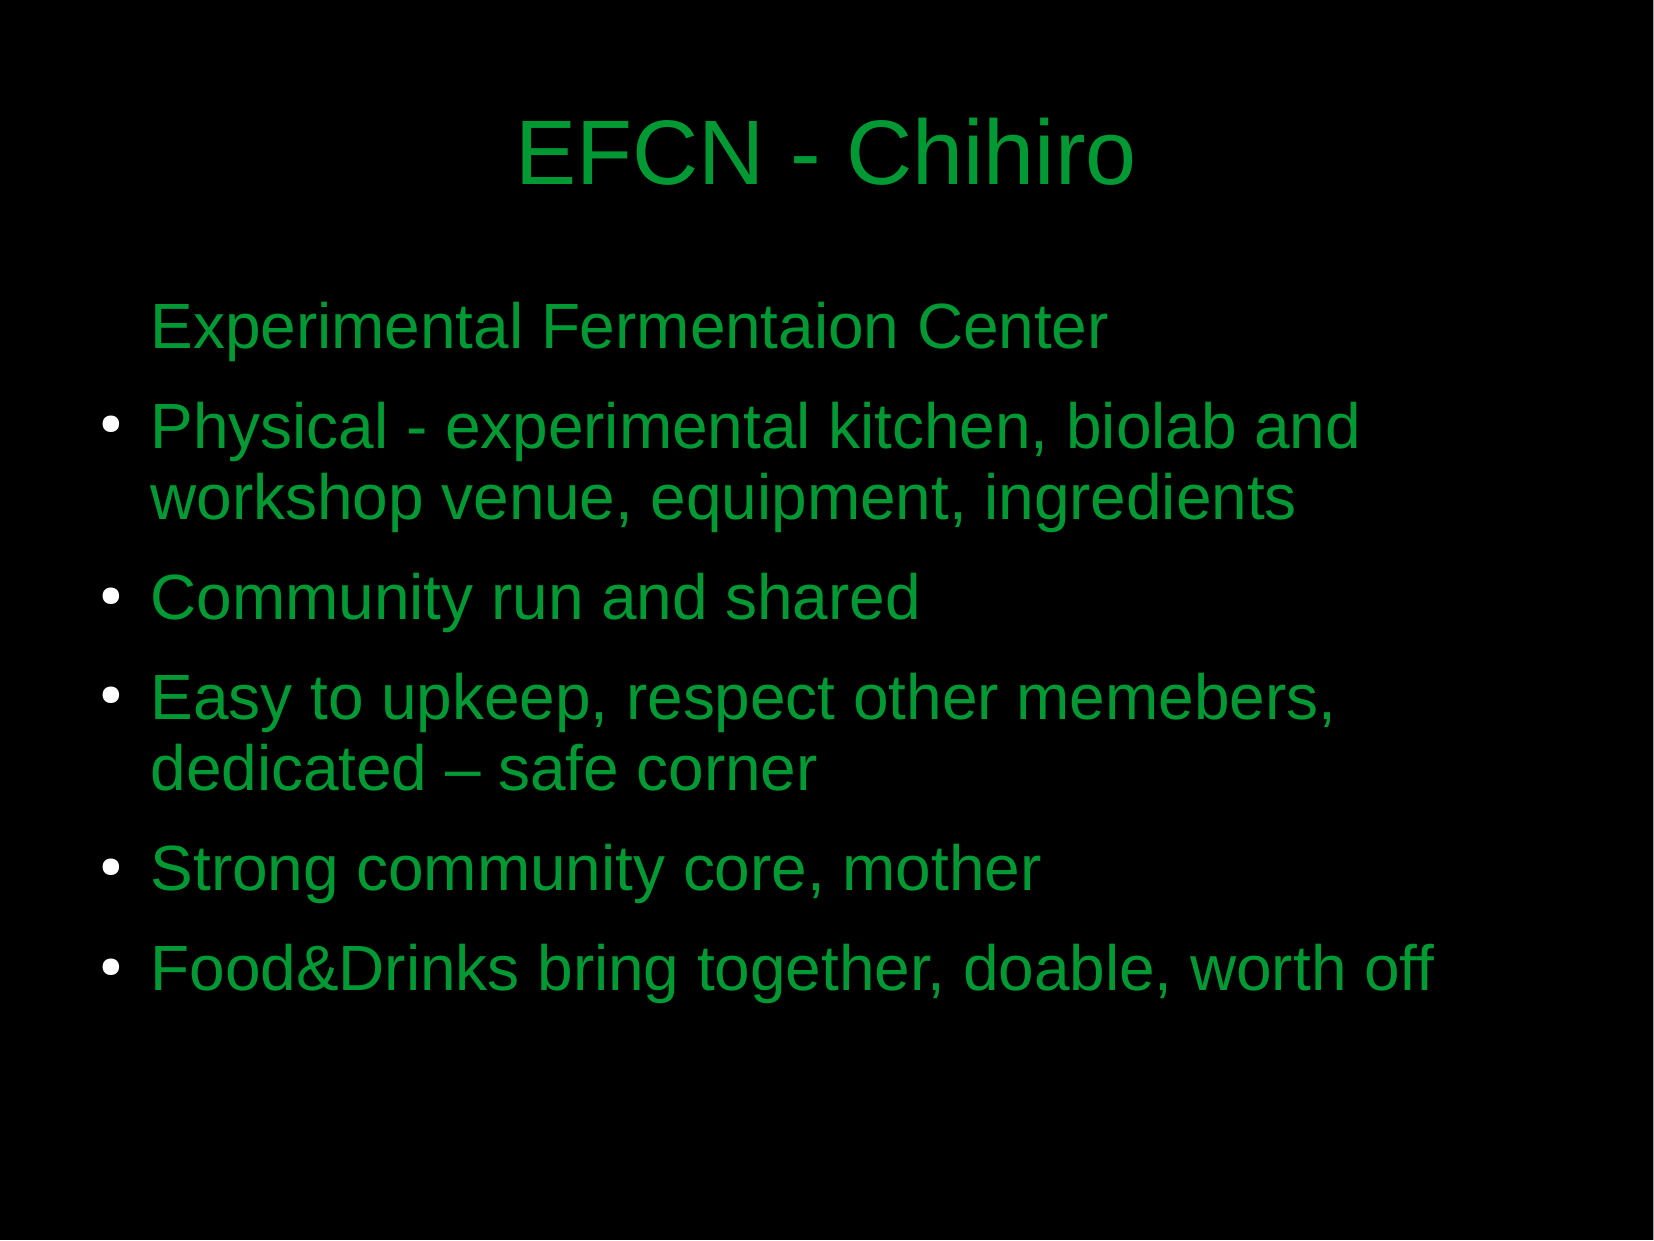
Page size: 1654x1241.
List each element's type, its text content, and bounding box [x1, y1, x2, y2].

title EFCN - Chihiro [82, 49, 1571, 257]
list Experimental Fermentaion Center Physical - experimental kitchen, biolab and workshop venue, equipment, ingredients Community run and shared Easy to upkeep, respect other memebers, dedicated – safe corner Strong community core, mother Food&Drinks bring together, doable, worth off [82, 290, 1571, 1010]
